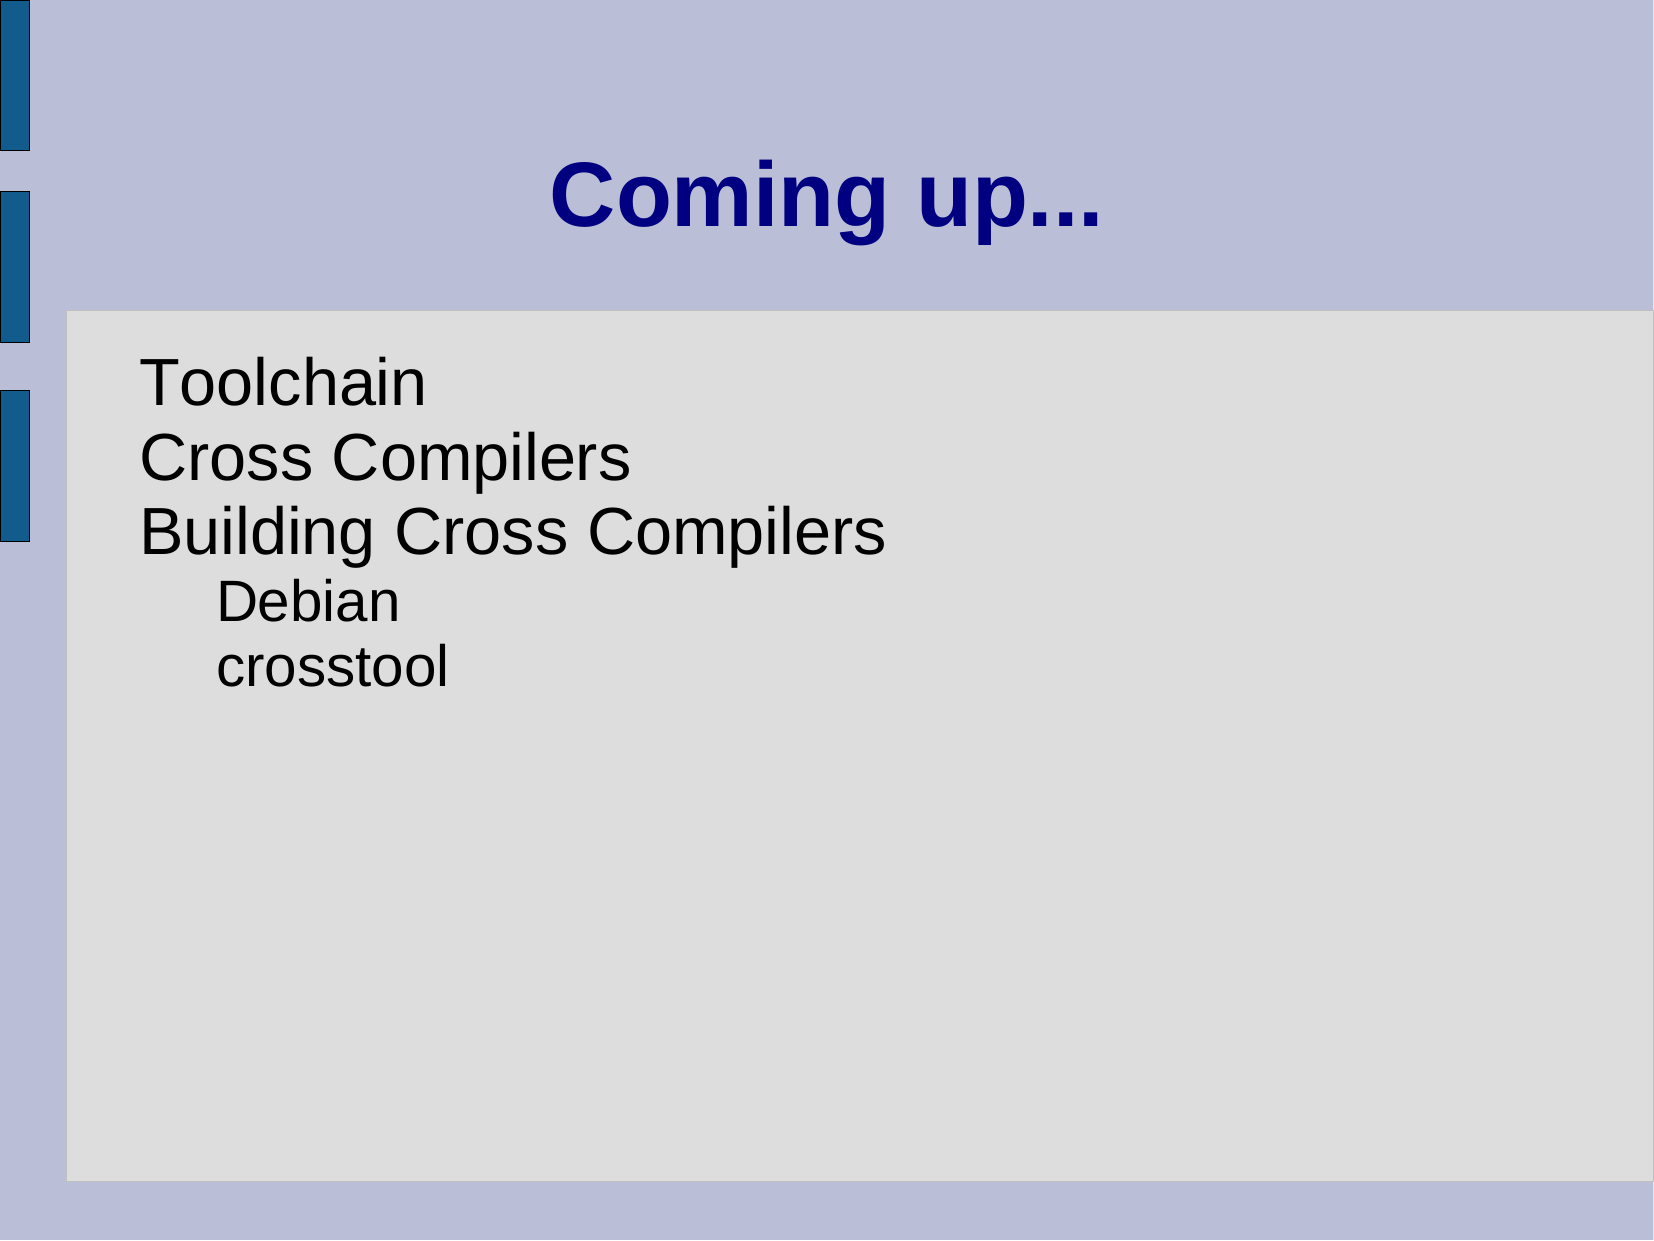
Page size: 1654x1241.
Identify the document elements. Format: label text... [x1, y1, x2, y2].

list Toolchain Cross Compilers Building Cross Compilers Debian crosstool [121, 344, 1534, 1112]
title Coming up... [121, 98, 1534, 291]
